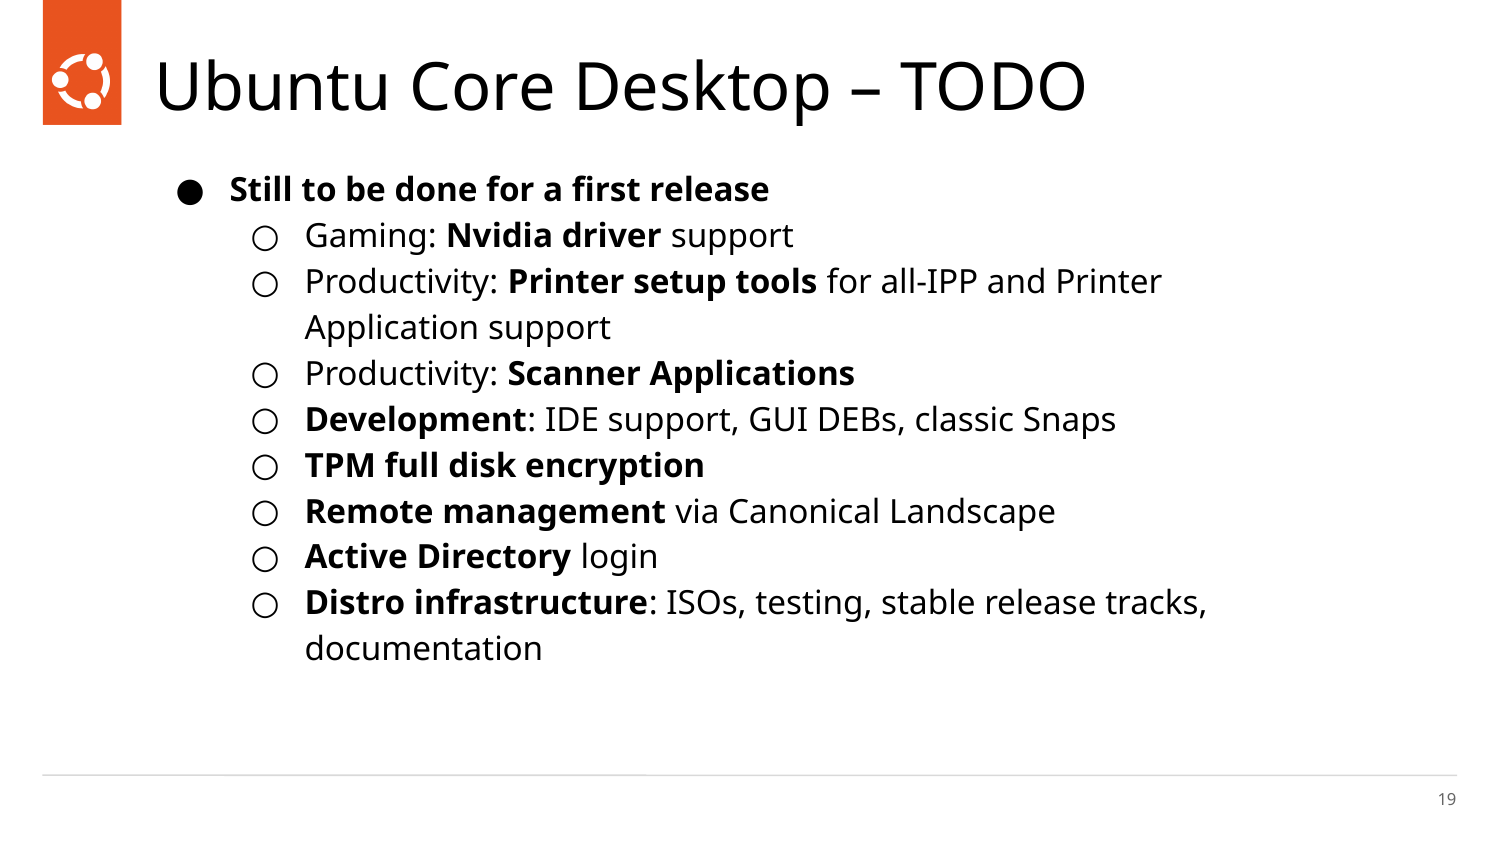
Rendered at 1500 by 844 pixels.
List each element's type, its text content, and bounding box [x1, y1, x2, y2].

list Still to be done for a first release Gaming: Nvidia driver support Productivity: Printer setup tools for all-IPP and Printer Application support Productivity: Scanner Applications Development: IDE support, GUI DEBs, classic Snaps TPM full disk encryption Remote management via Canonical Landscape Active Directory login Distro infrastructure: ISOs, testing, stable release tracks, documentation [154, 162, 1343, 768]
title Ubuntu Core Desktop – TODO [154, 43, 1388, 126]
slide_number <number> [1381, 773, 1472, 839]
